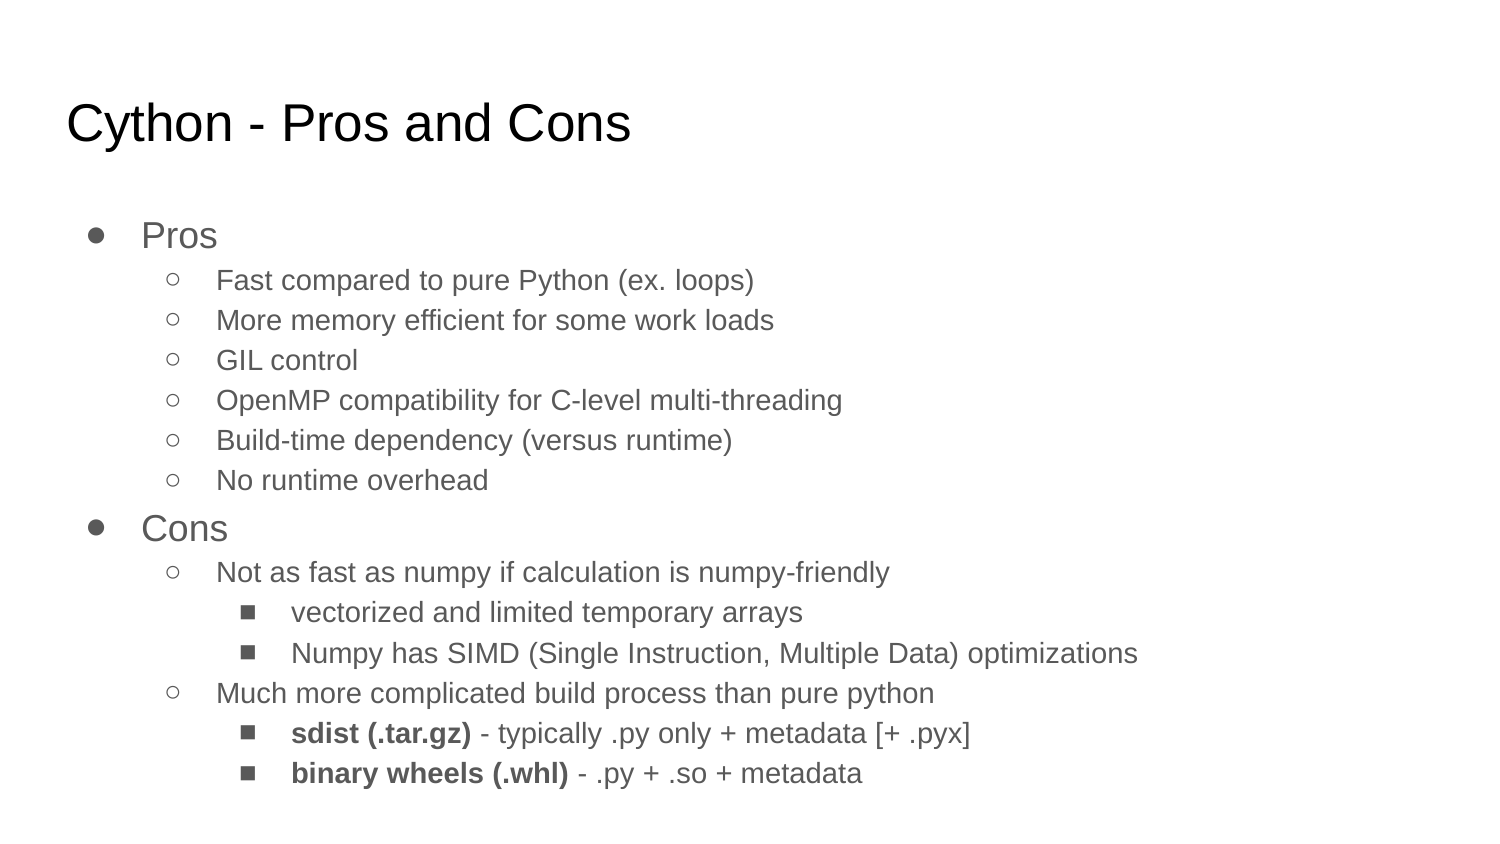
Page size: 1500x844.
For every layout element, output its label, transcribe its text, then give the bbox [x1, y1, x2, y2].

title Cython - Pros and Cons [51, 72, 1449, 167]
list Pros Fast compared to pure Python (ex. loops) More memory efficient for some work loads GIL control OpenMP compatibility for C-level multi-threading Build-time dependency (versus runtime) No runtime overhead Cons Not as fast as numpy if calculation is numpy-friendly vectorized and limited temporary arrays Numpy has SIMD (Single Instruction, Multiple Data) optimizations Much more complicated build process than pure python sdist (.tar.gz) - typically .py only + metadata [+ .pyx] binary wheels (.whl) - .py + .so + metadata [51, 189, 1449, 809]
